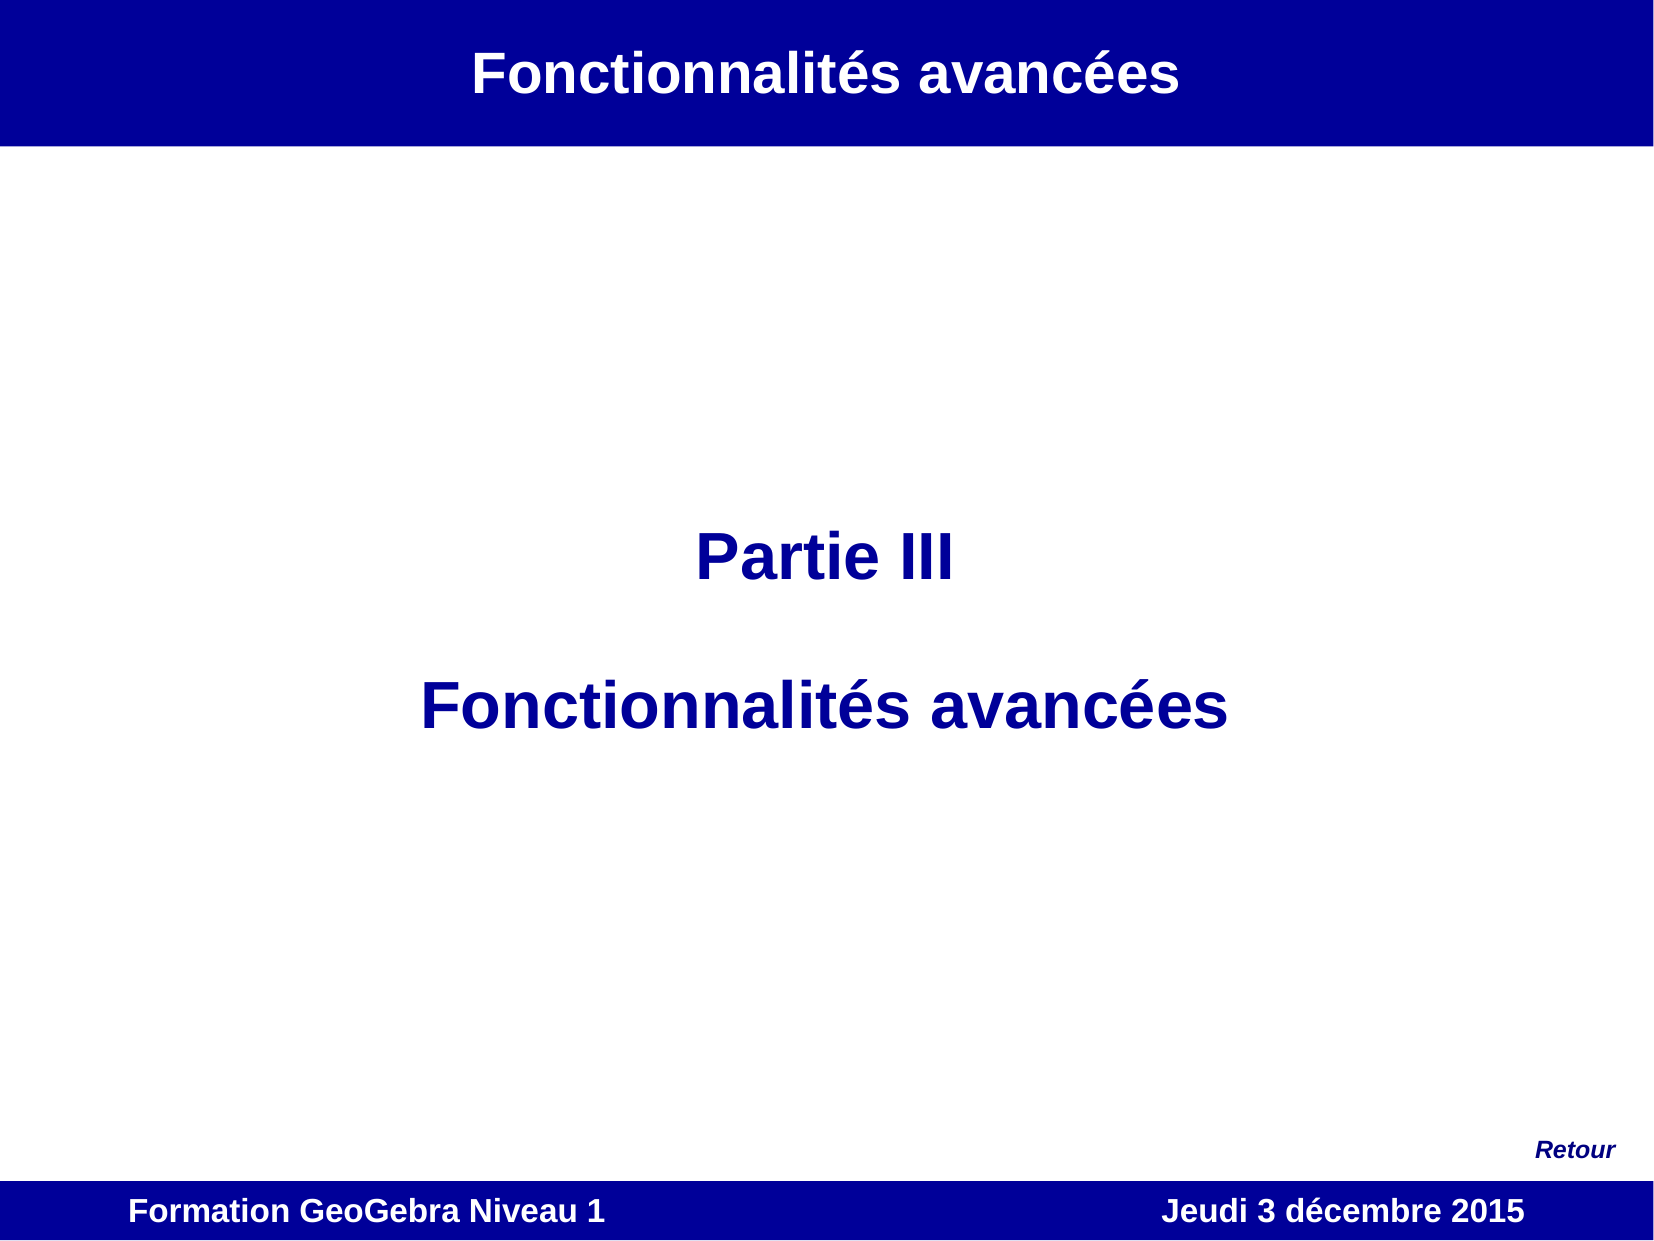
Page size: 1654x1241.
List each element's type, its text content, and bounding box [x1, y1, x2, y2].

subtitle Partie III Fonctionnalités avancées [28, 146, 1623, 1181]
text_box Formation GeoGebra Niveau 1 Jeudi 3 décembre 2015 [0, 1181, 1654, 1241]
title Fonctionnalités avancées [0, 0, 1654, 147]
text_box Retour [1520, 1128, 1637, 1172]
